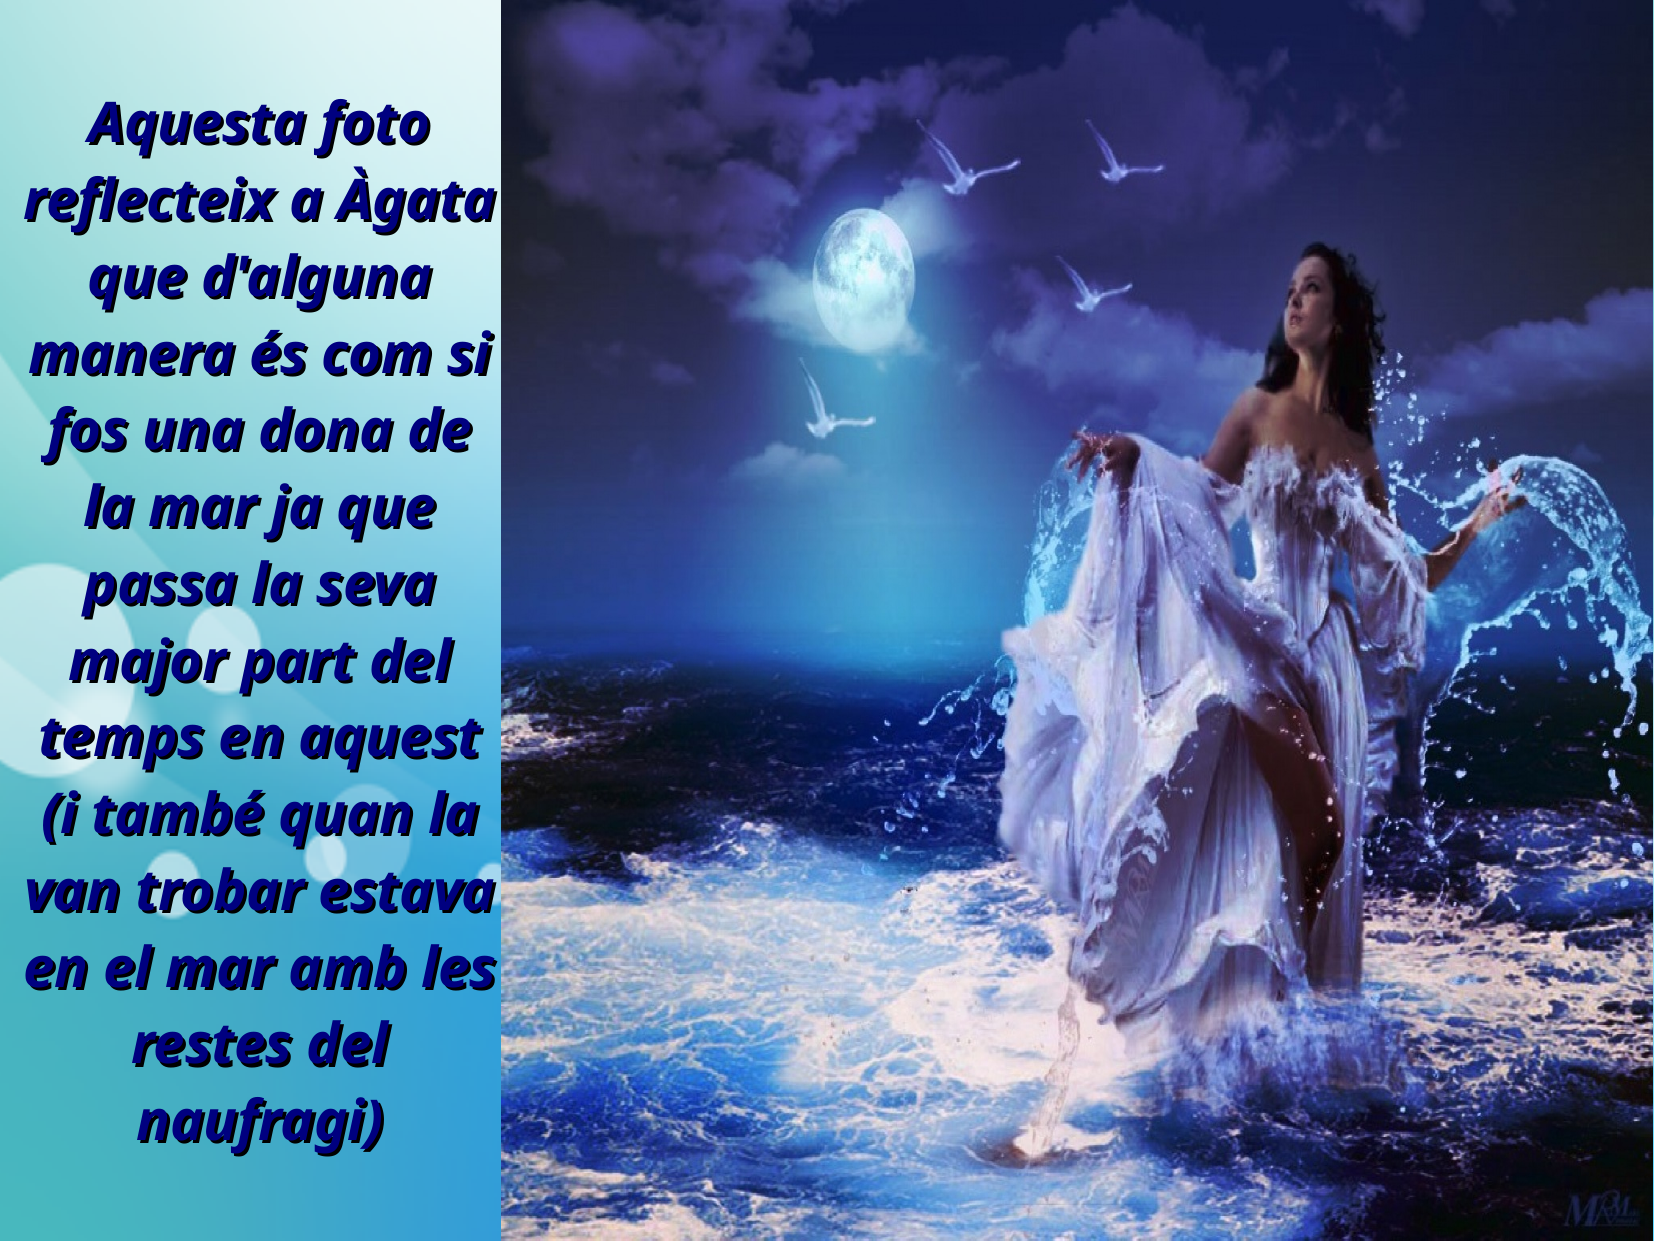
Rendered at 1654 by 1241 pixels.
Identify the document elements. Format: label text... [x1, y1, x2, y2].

picture [0, 0, 1654, 1241]
title Aquesta foto reflecteix a Àgata que d'alguna manera és com si fos una dona de la mar ja que passa la seva major part del temps en aquest (i també quan la van trobar estava en el mar amb les restes del naufragi) [17, 29, 501, 1211]
